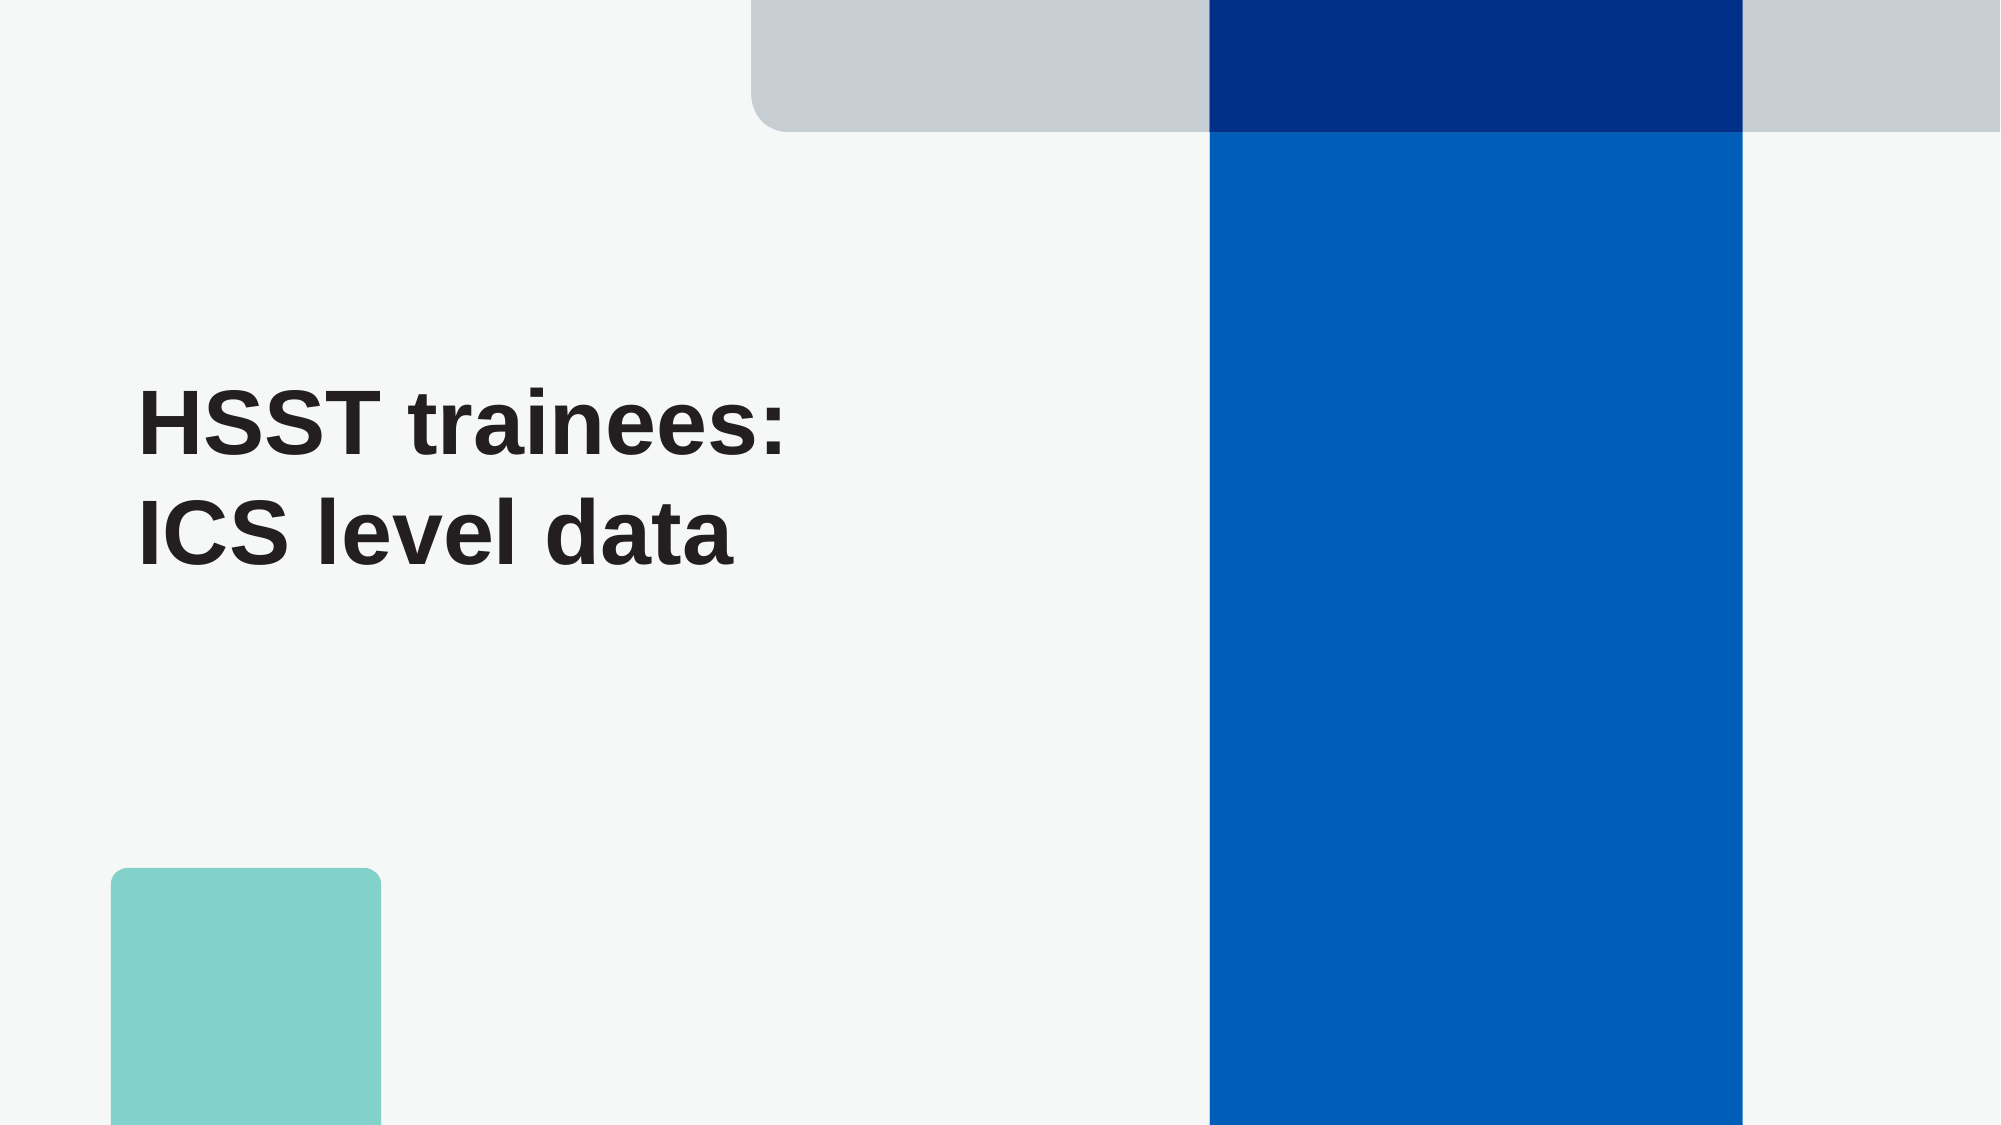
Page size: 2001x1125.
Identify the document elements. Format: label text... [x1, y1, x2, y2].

title HSST trainees: ICS level data [122, 355, 1188, 573]
